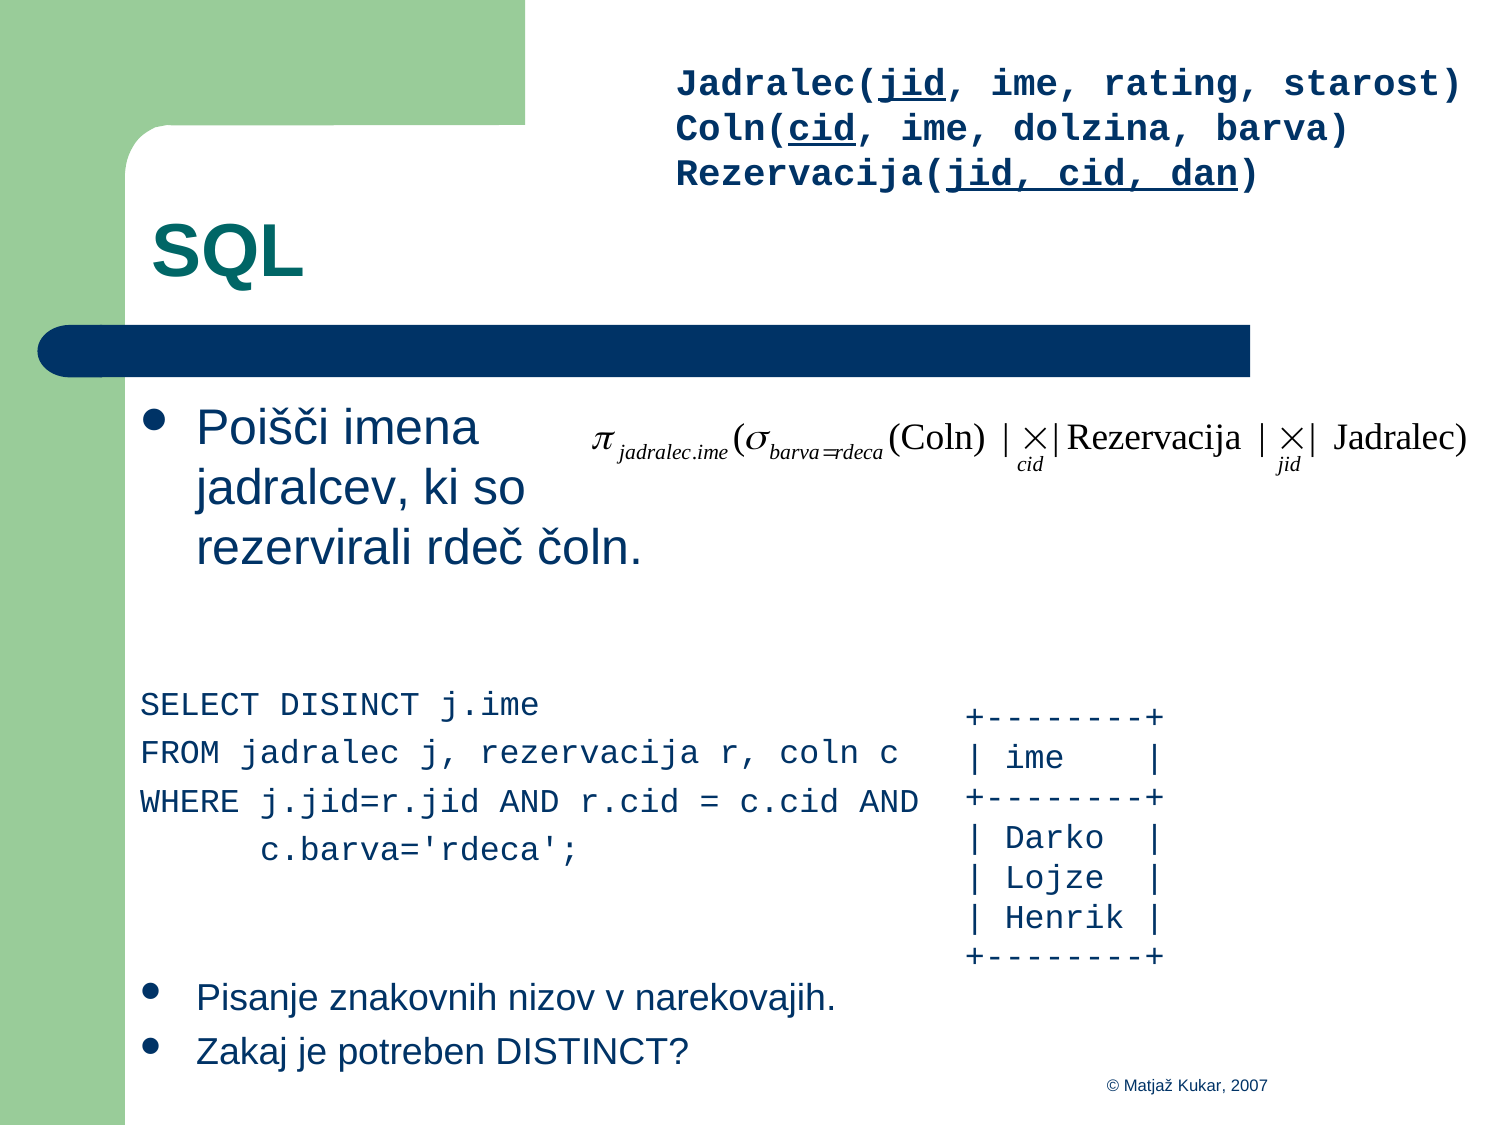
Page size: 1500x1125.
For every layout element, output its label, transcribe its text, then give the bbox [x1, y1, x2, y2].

list SELECT DISINCT j.ime FROM jadralec j, rezervacija r, coln c WHERE j.jid=r.jid AND r.cid = c.cid AND c.barva='rdeca'; Pisanje znakovnih nizov v narekovajih. Zakaj je potreben DISTINCT? [125, 675, 1075, 1125]
text_box +--------+ | ime | +--------+ | Darko | | Lojze | | Henrik | +--------+ [950, 687, 1463, 983]
text_box Jadralec(jid, ime, rating, starost) Coln(cid, ime, dolzina, barva) Rezervacija(jid, cid, dan) [585, 49, 1479, 201]
title SQL [136, 136, 1414, 301]
list Poišči imena jadralcev, ki so rezervirali rdeč čoln. [124, 387, 688, 681]
text_box © Matjaž Kukar, 2007 [1075, 1025, 1426, 1103]
chart [587, 412, 1474, 485]
